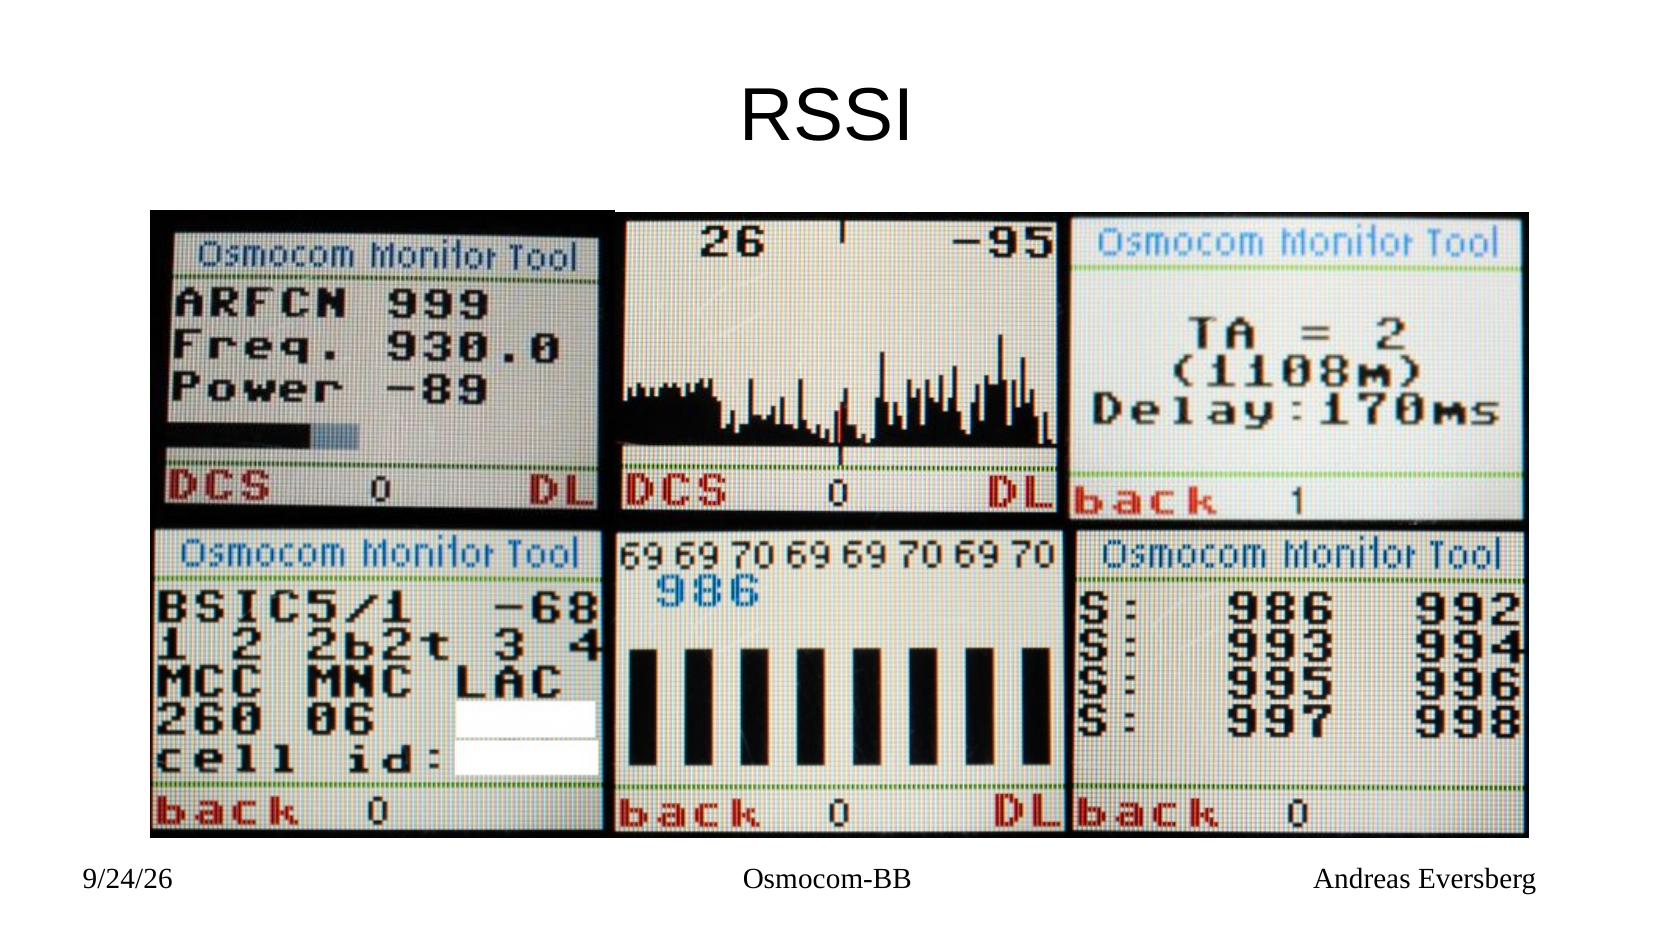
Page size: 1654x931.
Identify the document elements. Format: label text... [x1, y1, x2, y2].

title RSSI [82, 37, 1571, 193]
picture [150, 210, 1529, 838]
